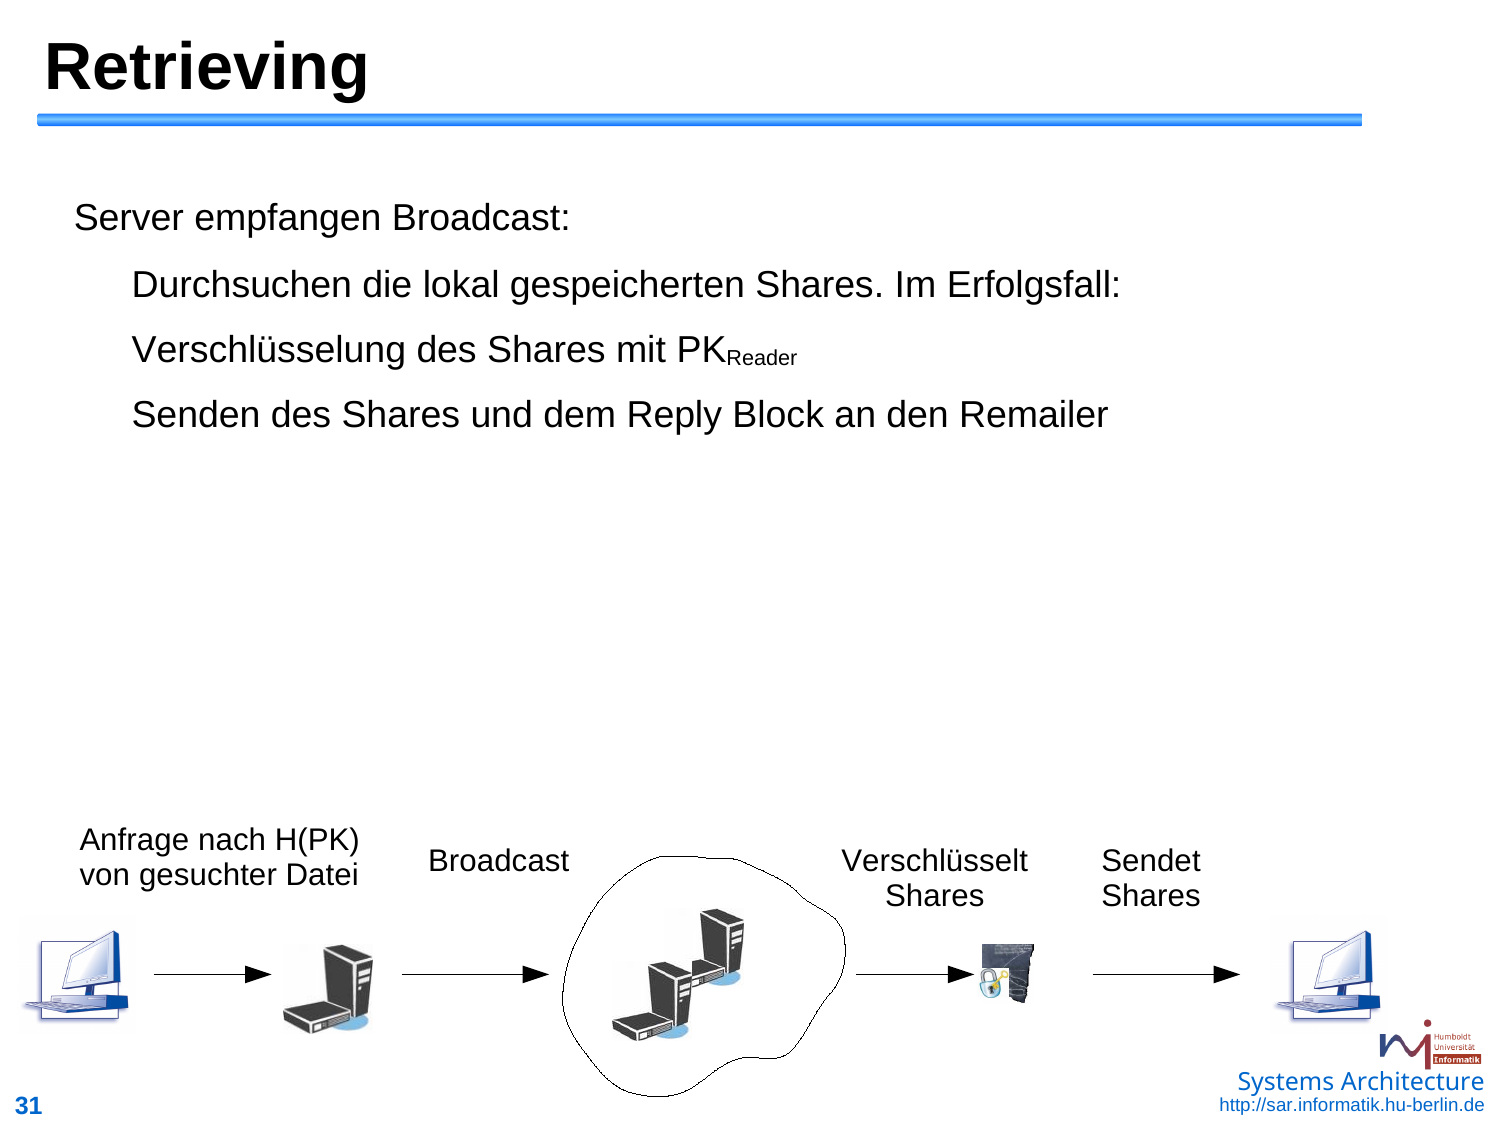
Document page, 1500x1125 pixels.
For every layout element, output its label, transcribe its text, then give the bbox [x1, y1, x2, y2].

text_box Durchsuchen die lokal gespeicherten Shares. Im Erfolgsfall: [106, 256, 1146, 313]
text_box Verschlüsselt Shares [826, 836, 1044, 921]
picture [283, 944, 373, 1034]
picture [978, 944, 1034, 1004]
text_box Anfrage nach H(PK) von gesuchter Datei [64, 814, 384, 900]
text_box Senden des Shares und dem Reply Block an den Remailer [106, 386, 1133, 443]
picture [612, 908, 744, 1041]
title Retrieving [29, 20, 1500, 114]
text_box Verschlüsselung des Shares mit PKReader [106, 321, 822, 386]
text_box Server empfangen Broadcast: [59, 188, 596, 246]
picture [1269, 915, 1483, 1071]
text_box Sendet Shares [1086, 836, 1216, 921]
picture [17, 915, 136, 1034]
text_box Broadcast [413, 836, 585, 886]
